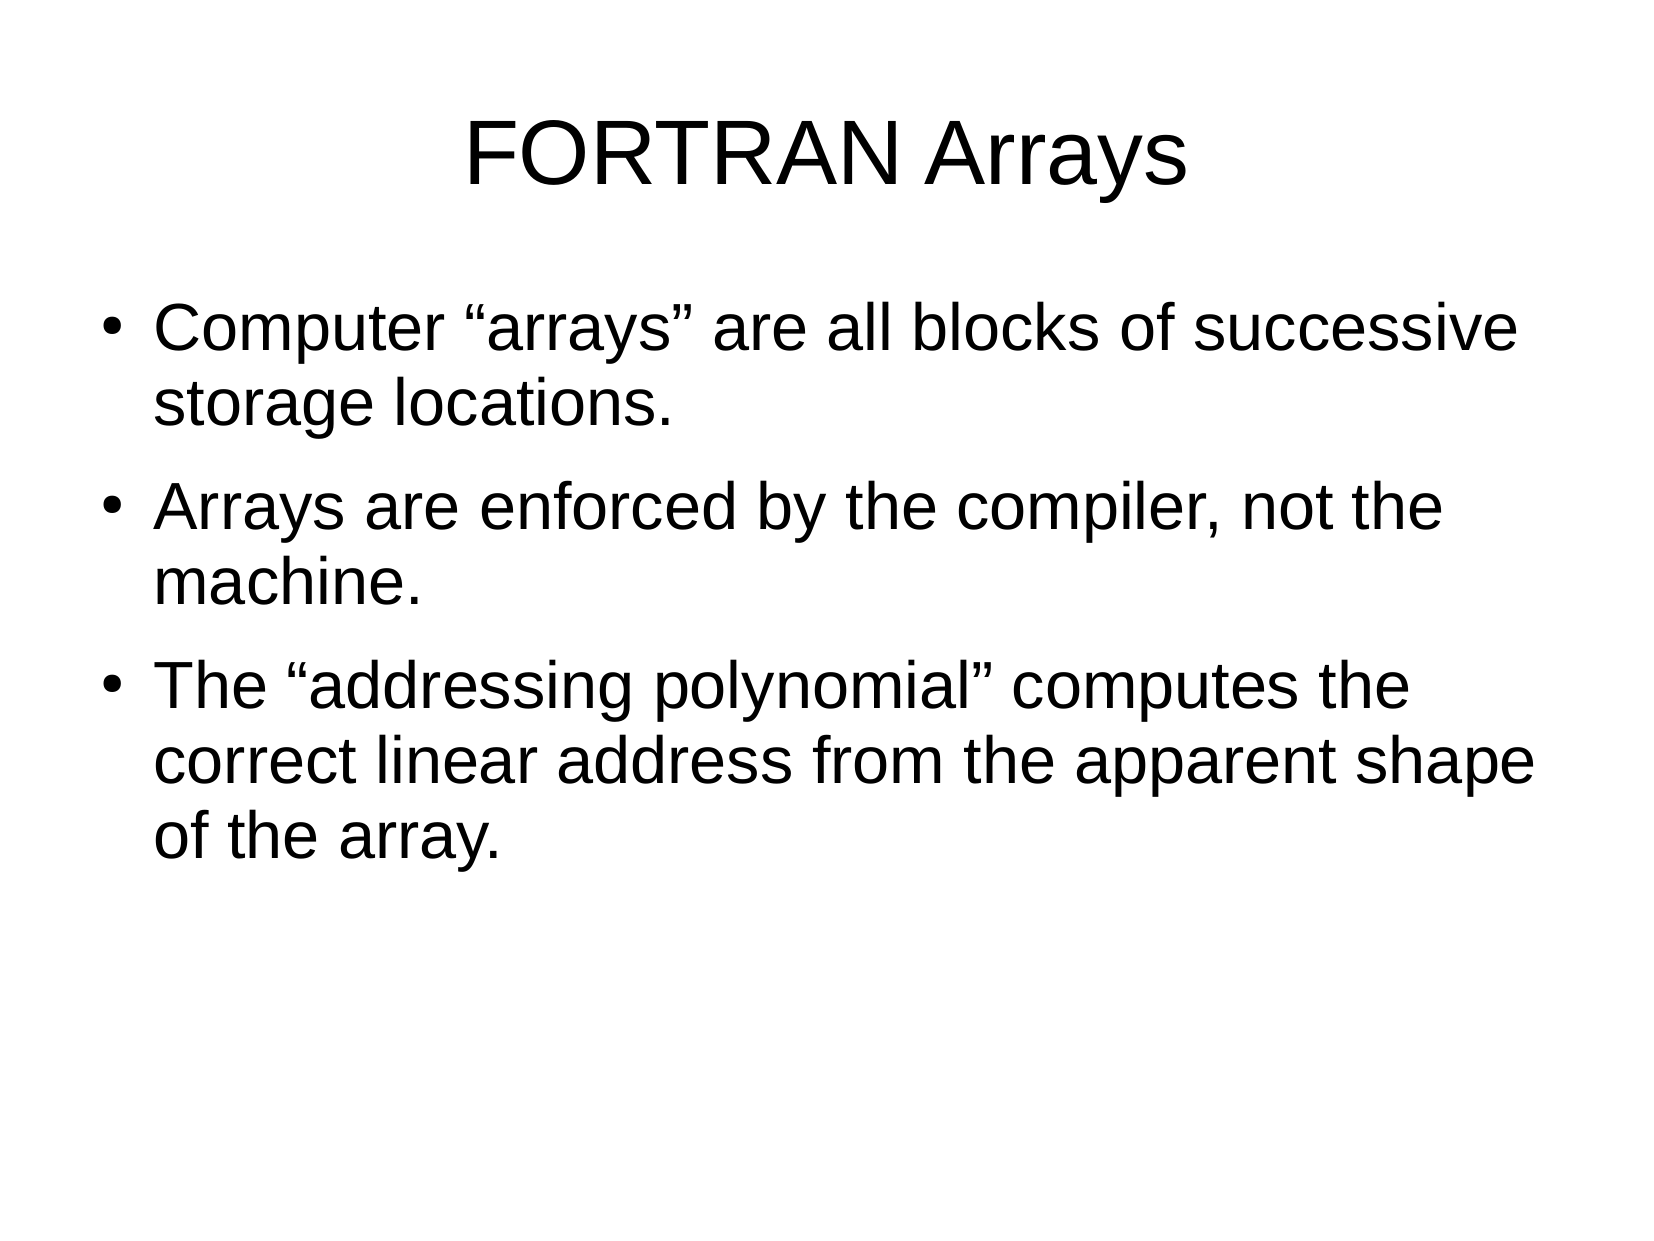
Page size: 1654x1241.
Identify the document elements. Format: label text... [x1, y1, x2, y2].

list Computer “arrays” are all blocks of successive storage locations. Arrays are enforced by the compiler, not the machine. The “addressing polynomial” computes the correct linear address from the apparent shape of the array. [82, 290, 1571, 1010]
title FORTRAN Arrays [82, 49, 1571, 257]
